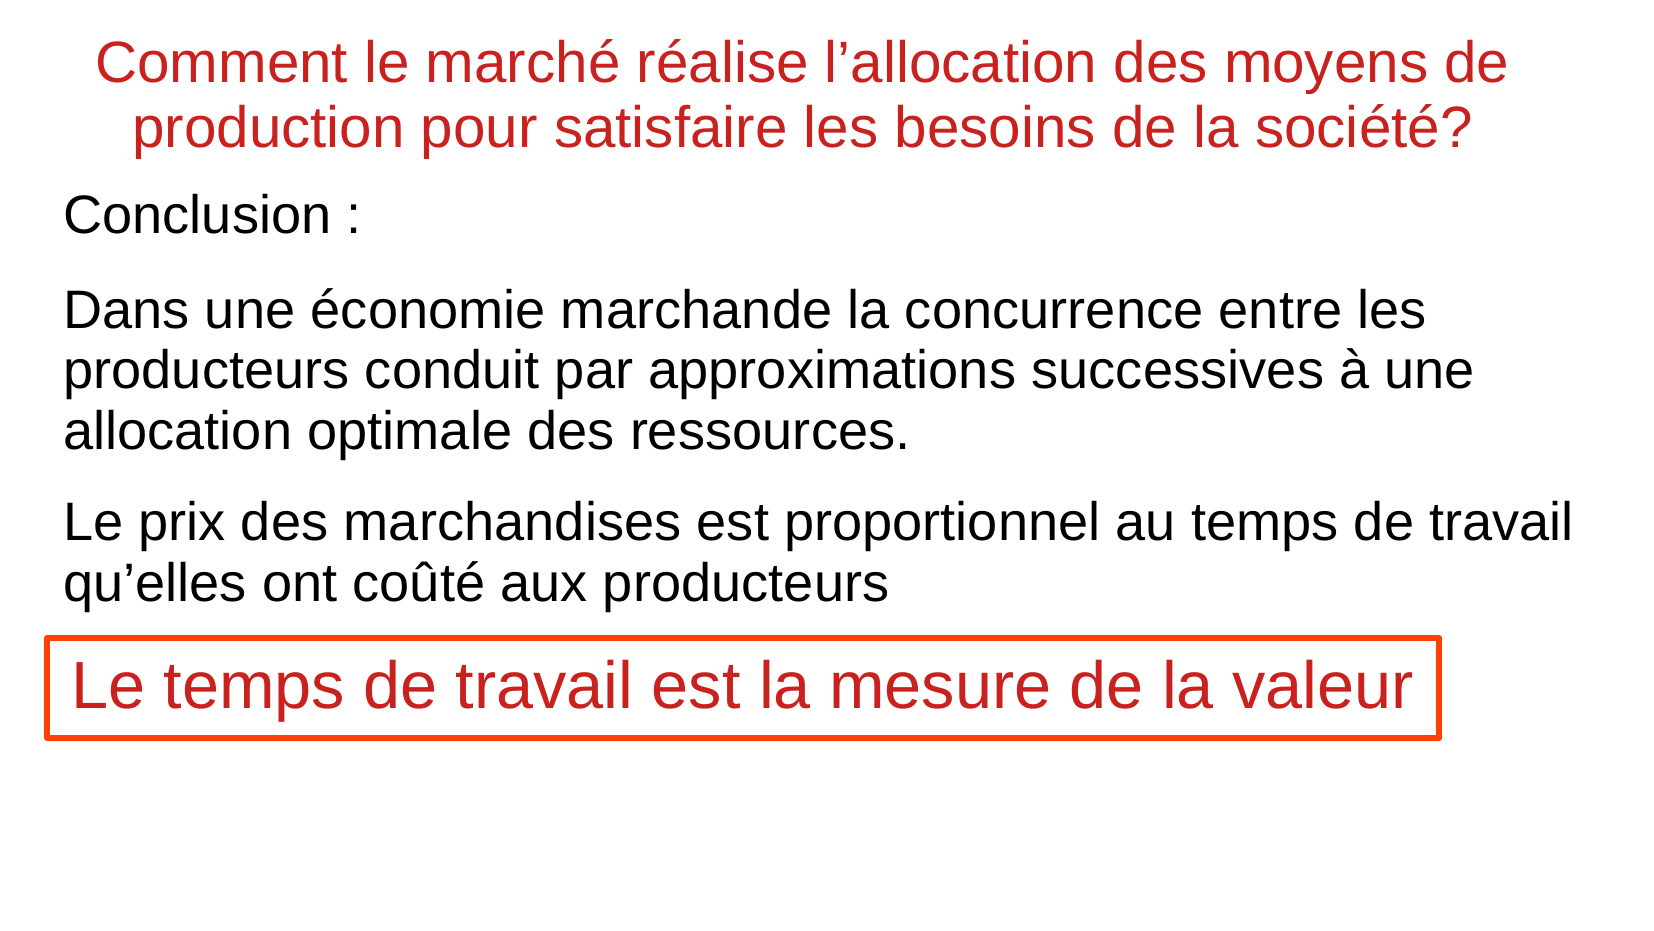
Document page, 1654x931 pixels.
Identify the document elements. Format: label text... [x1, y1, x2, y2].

text_box Le temps de travail est la mesure de la valeur [47, 637, 1440, 739]
title Comment le marché réalise l’allocation des moyens de production pour satisfaire les besoins de la société? [82, 0, 1525, 177]
text_box Le prix des marchandises est proportionnel au temps de travail qu’elles ont coûté aux producteurs [48, 484, 1630, 621]
text_box Conclusion : [48, 177, 1630, 260]
text_box Dans une économie marchande la concurrence entre les producteurs conduit par approximations successives à une allocation optimale des ressources. [48, 271, 1630, 469]
